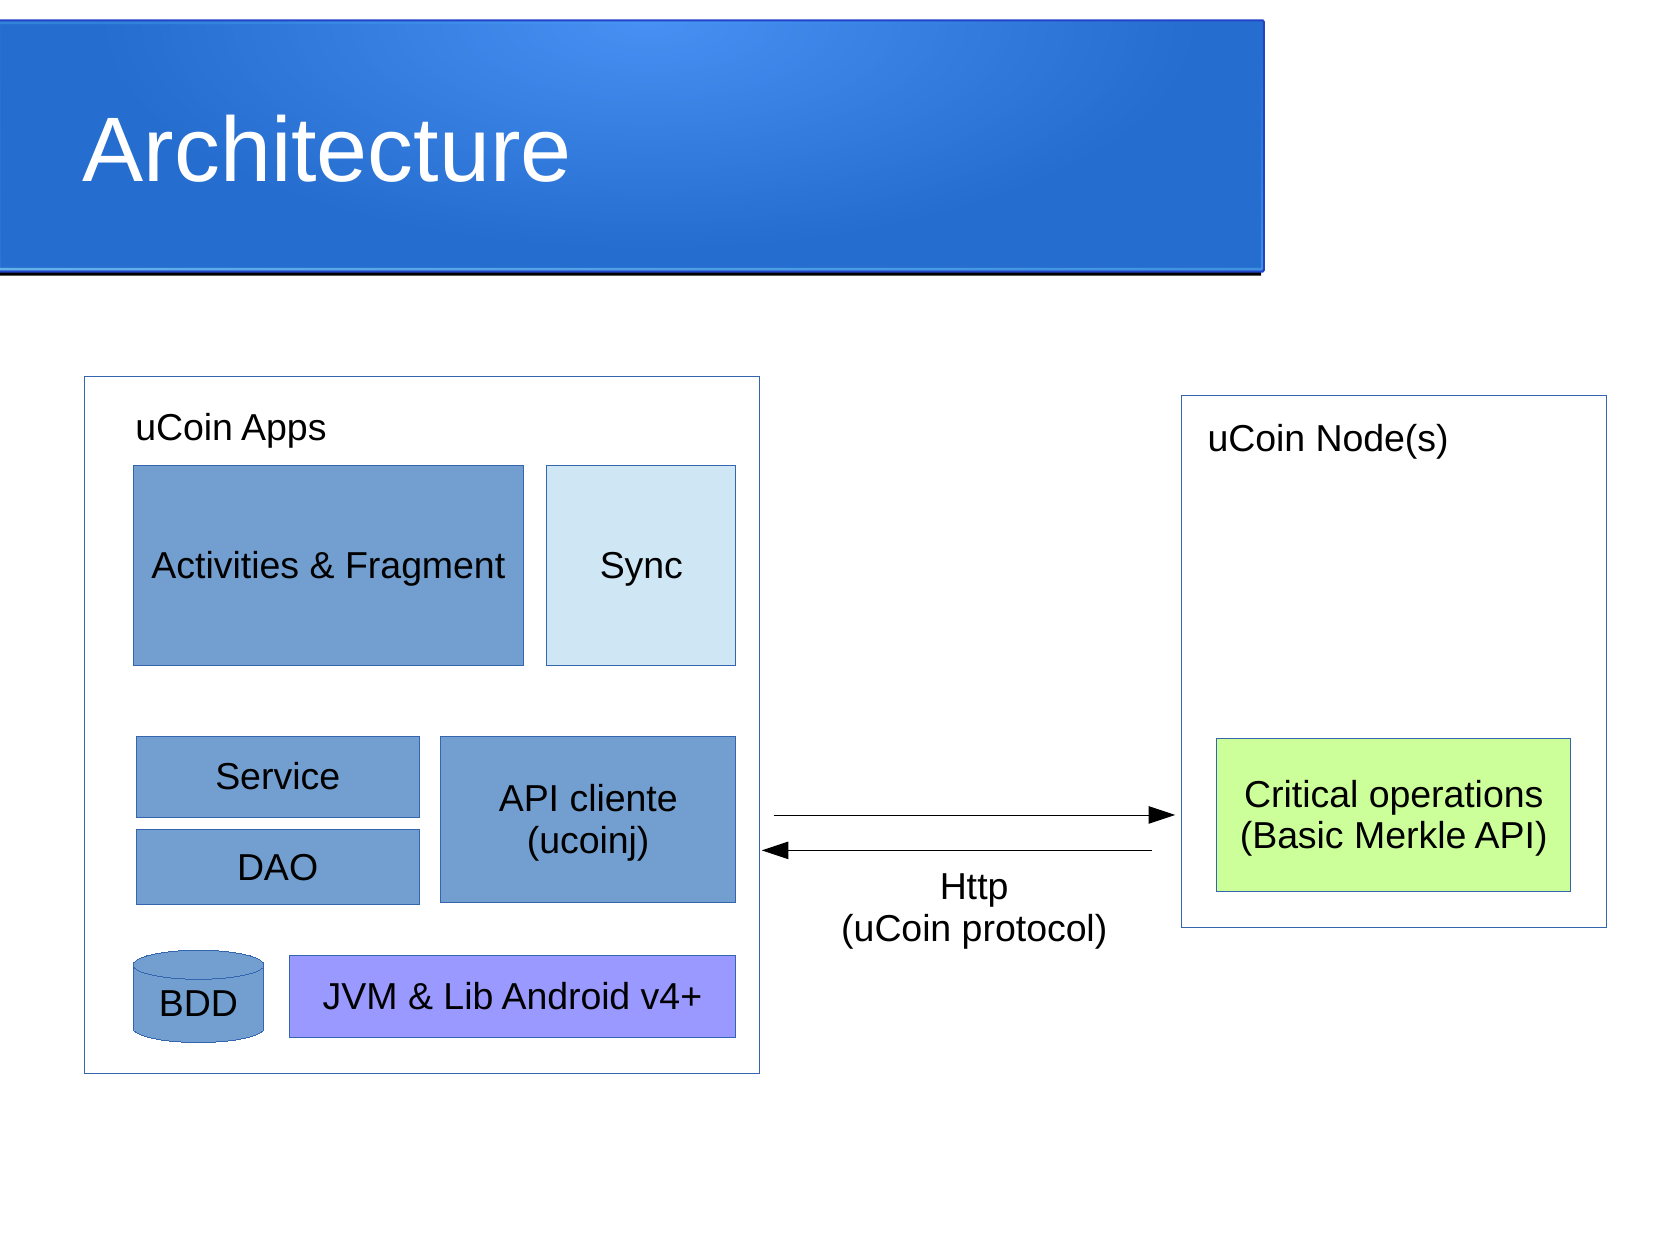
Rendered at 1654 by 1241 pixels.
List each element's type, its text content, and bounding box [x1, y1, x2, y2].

text_box JVM & Lib Android v4+ [289, 955, 736, 1038]
text_box Critical operations (Basic Merkle API) [1216, 738, 1571, 892]
text_box Activities & Fragment [133, 465, 524, 666]
text_box Sync [546, 465, 736, 666]
text_box Http (uCoin protocol) [826, 857, 1123, 957]
title Architecture [82, 47, 1235, 252]
text_box DAO [136, 829, 420, 905]
text_box uCoin Apps [120, 398, 428, 456]
text_box uCoin Node(s) [1192, 409, 1501, 467]
text_box API cliente (ucoinj) [440, 736, 736, 903]
text_box Service [136, 736, 420, 818]
text_box BDD [133, 950, 264, 1043]
